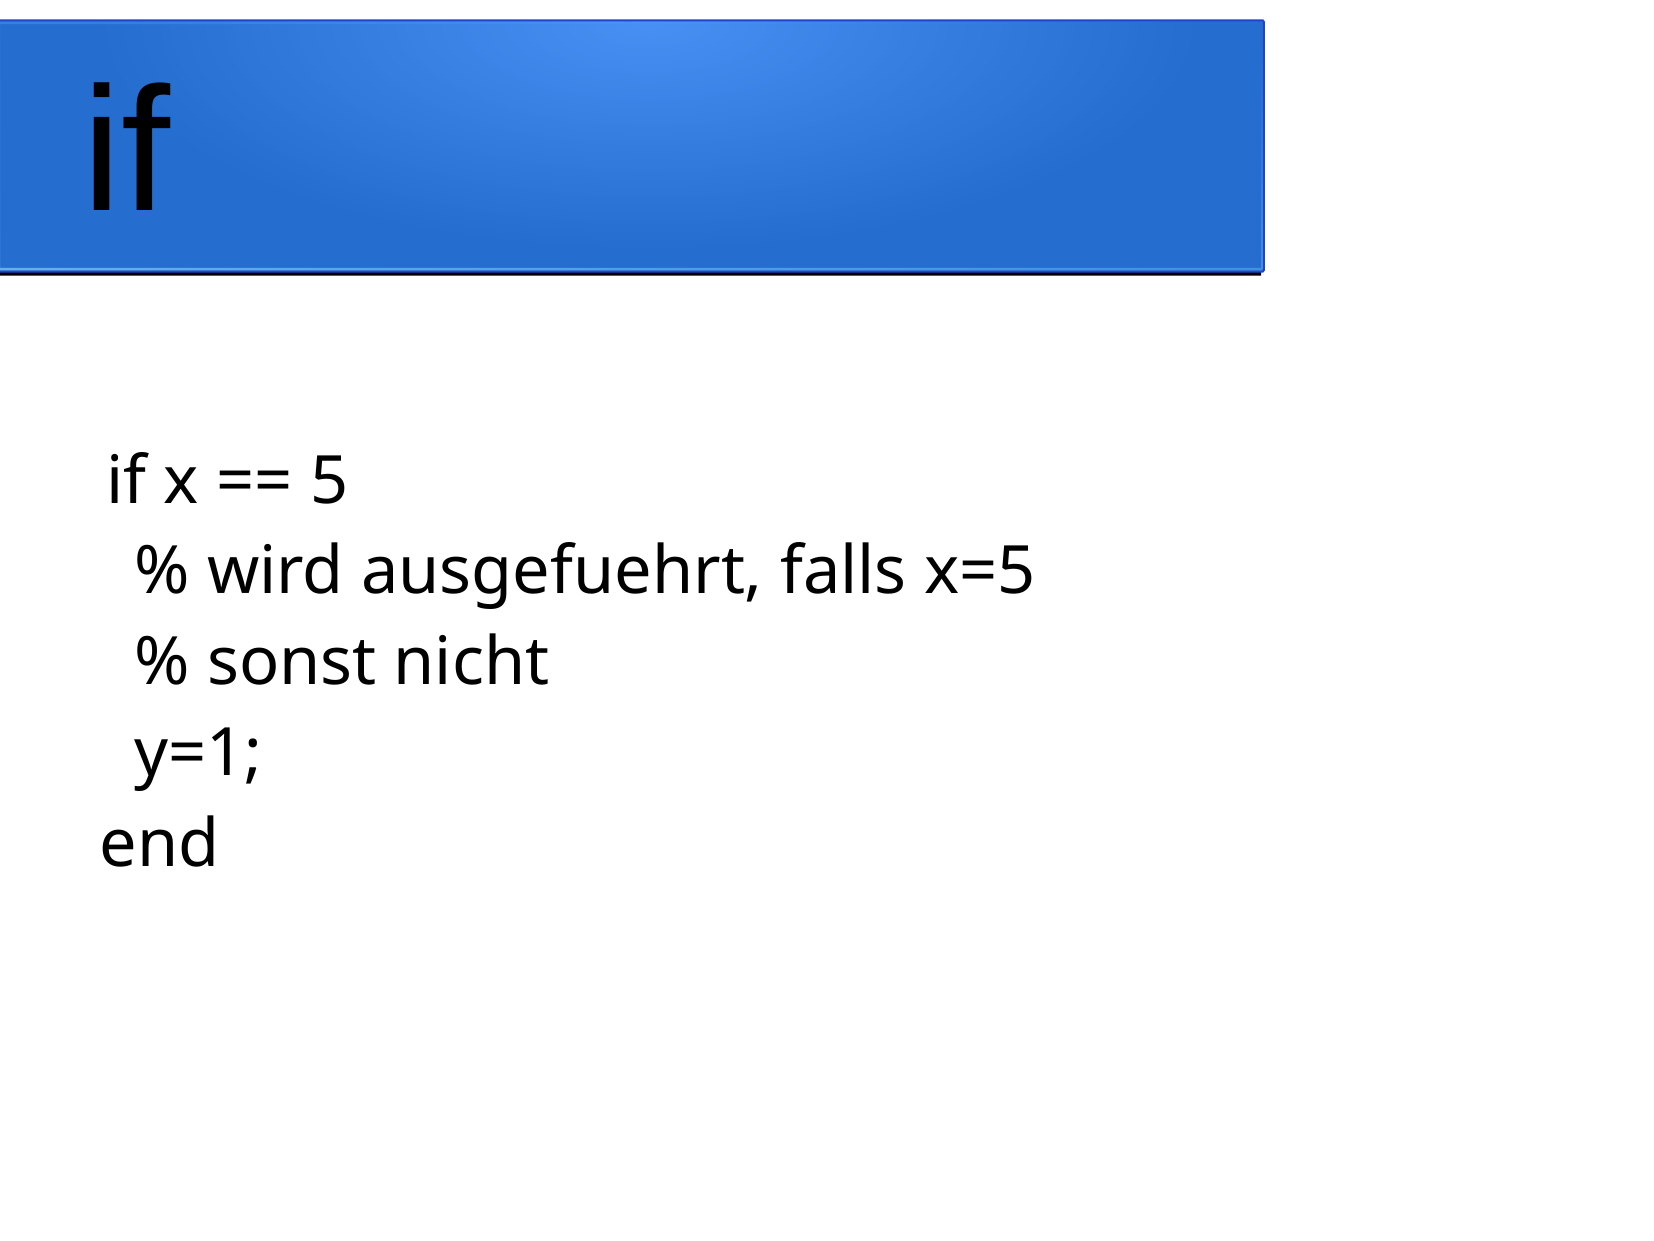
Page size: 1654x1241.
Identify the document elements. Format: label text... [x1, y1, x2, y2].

subtitle if x == 5 % wird ausgefuehrt, falls x=5 % sonst nicht y=1; end [82, 299, 1571, 1019]
title if [82, 47, 1235, 252]
